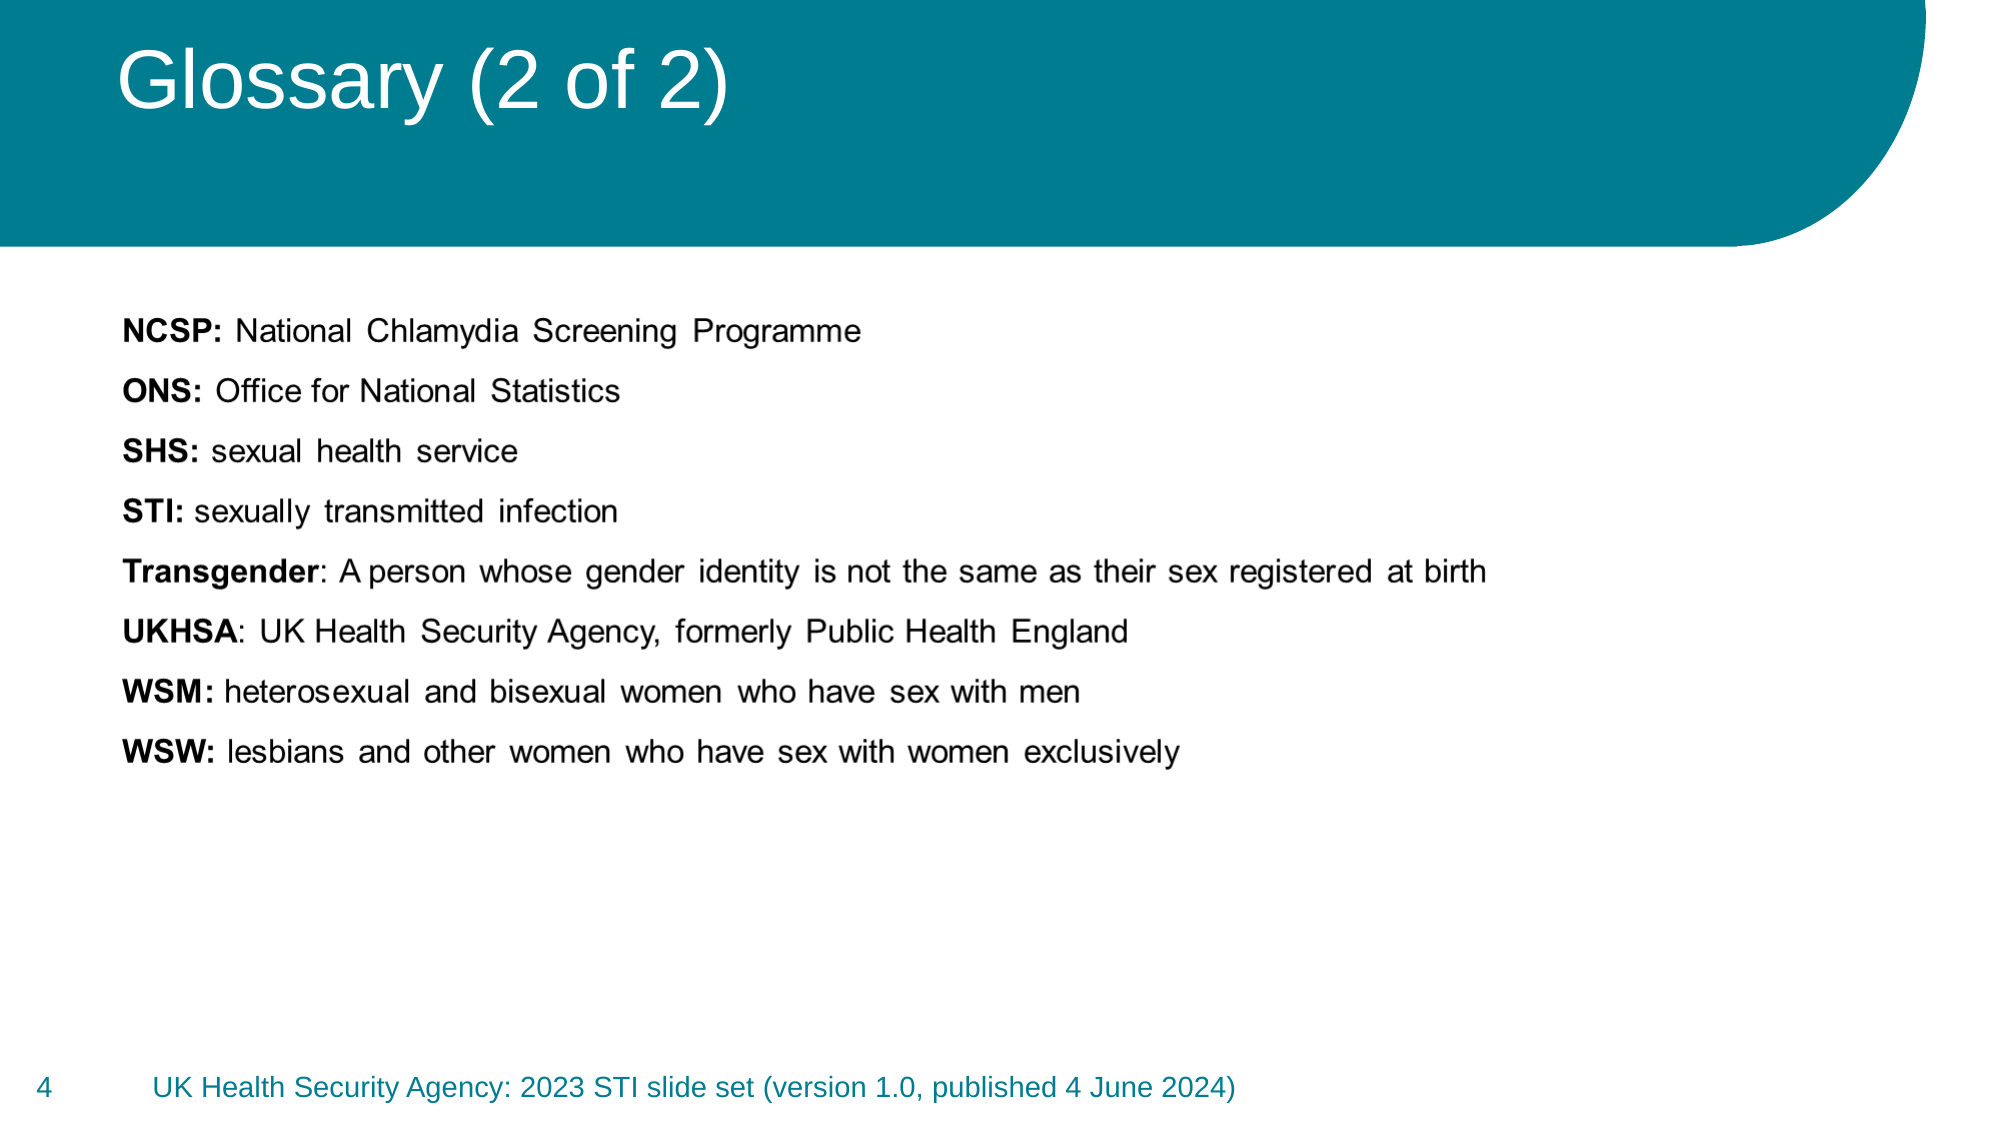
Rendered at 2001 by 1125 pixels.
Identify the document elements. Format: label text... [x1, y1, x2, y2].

picture [101, 289, 1709, 836]
text_box [21, 1056, 120, 1117]
title Glossary (2 of 2) [101, 29, 1747, 189]
text_box UK Health Security Agency: 2023 STI slide set (version 1.0, published 4 June 2024) [137, 1056, 1780, 1116]
